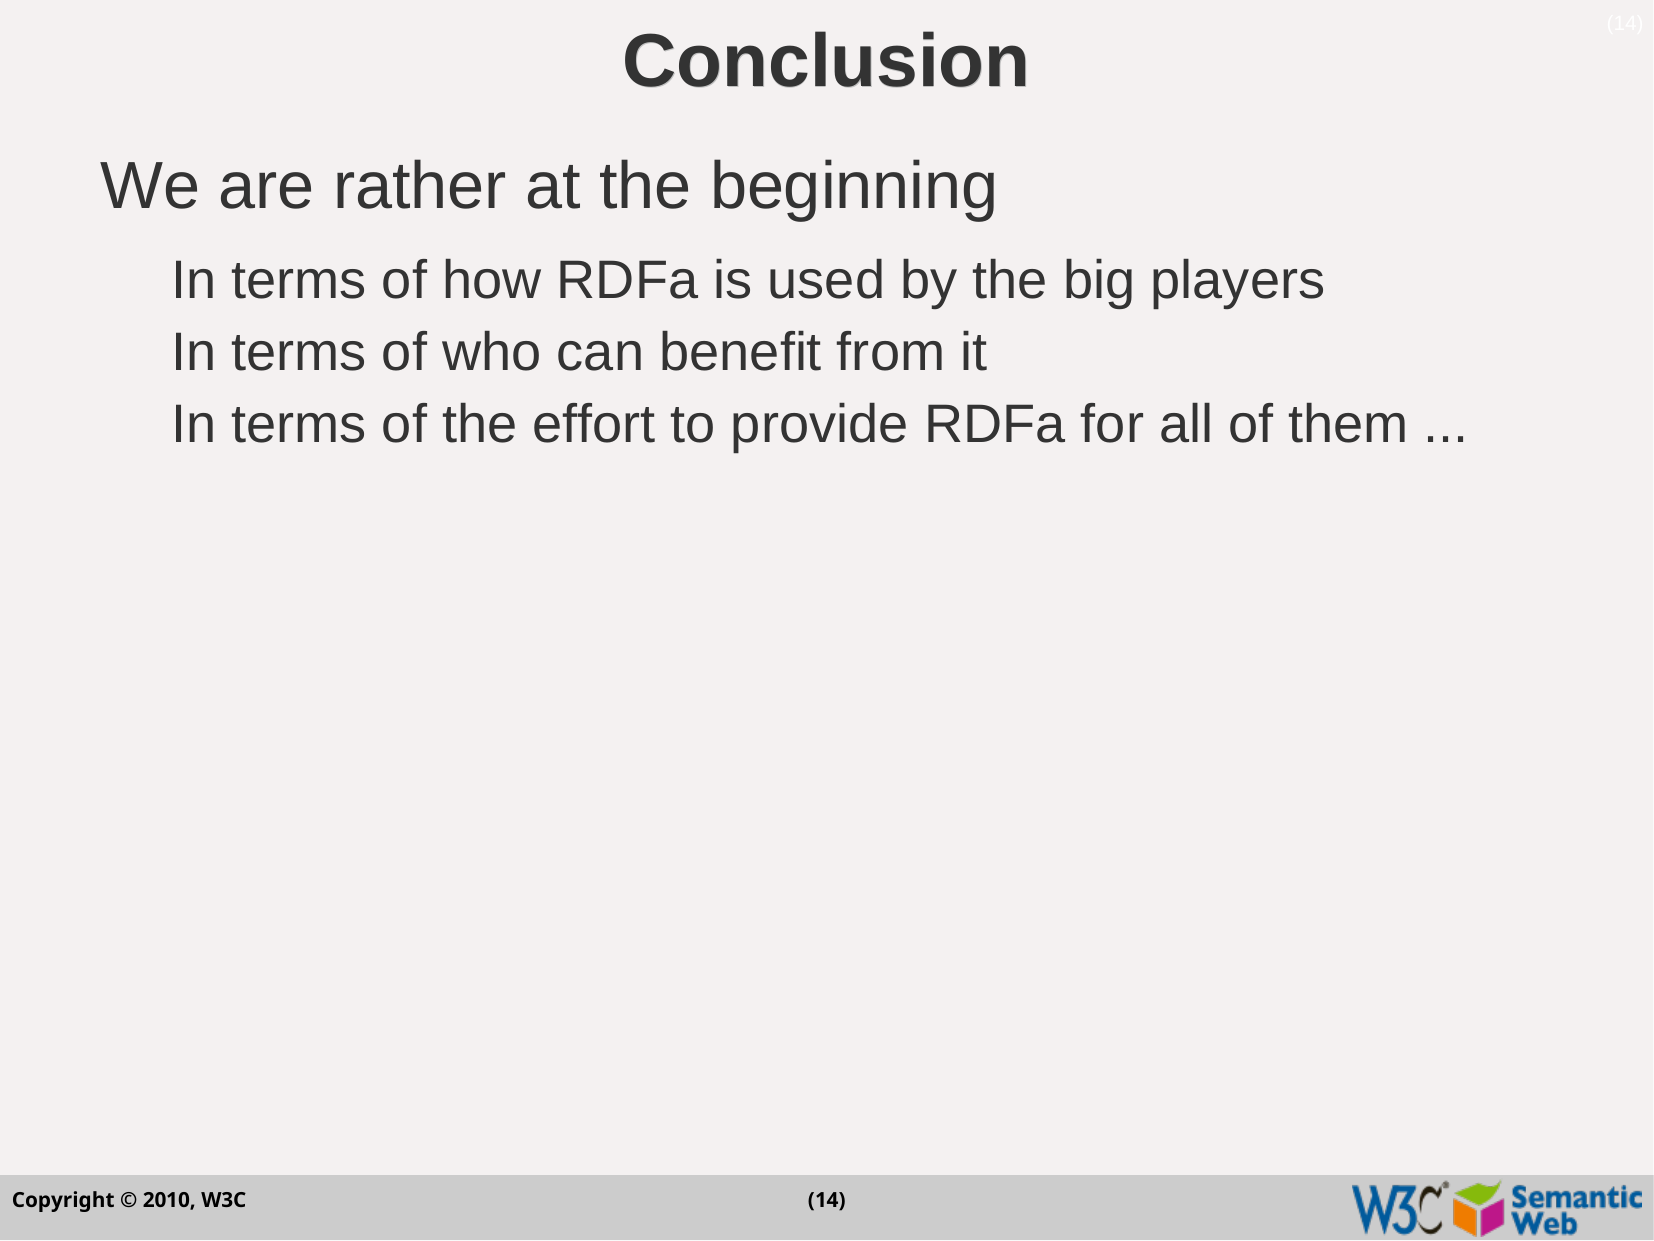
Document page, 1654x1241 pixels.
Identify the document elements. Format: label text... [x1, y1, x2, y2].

title Conclusion [0, 7, 1654, 111]
picture [1352, 1178, 1642, 1237]
list We are rather at the beginning In terms of how RDFa is used by the big players In terms of who can benefit from it In terms of the effort to provide RDFa for all of them ... [29, 147, 1624, 1119]
